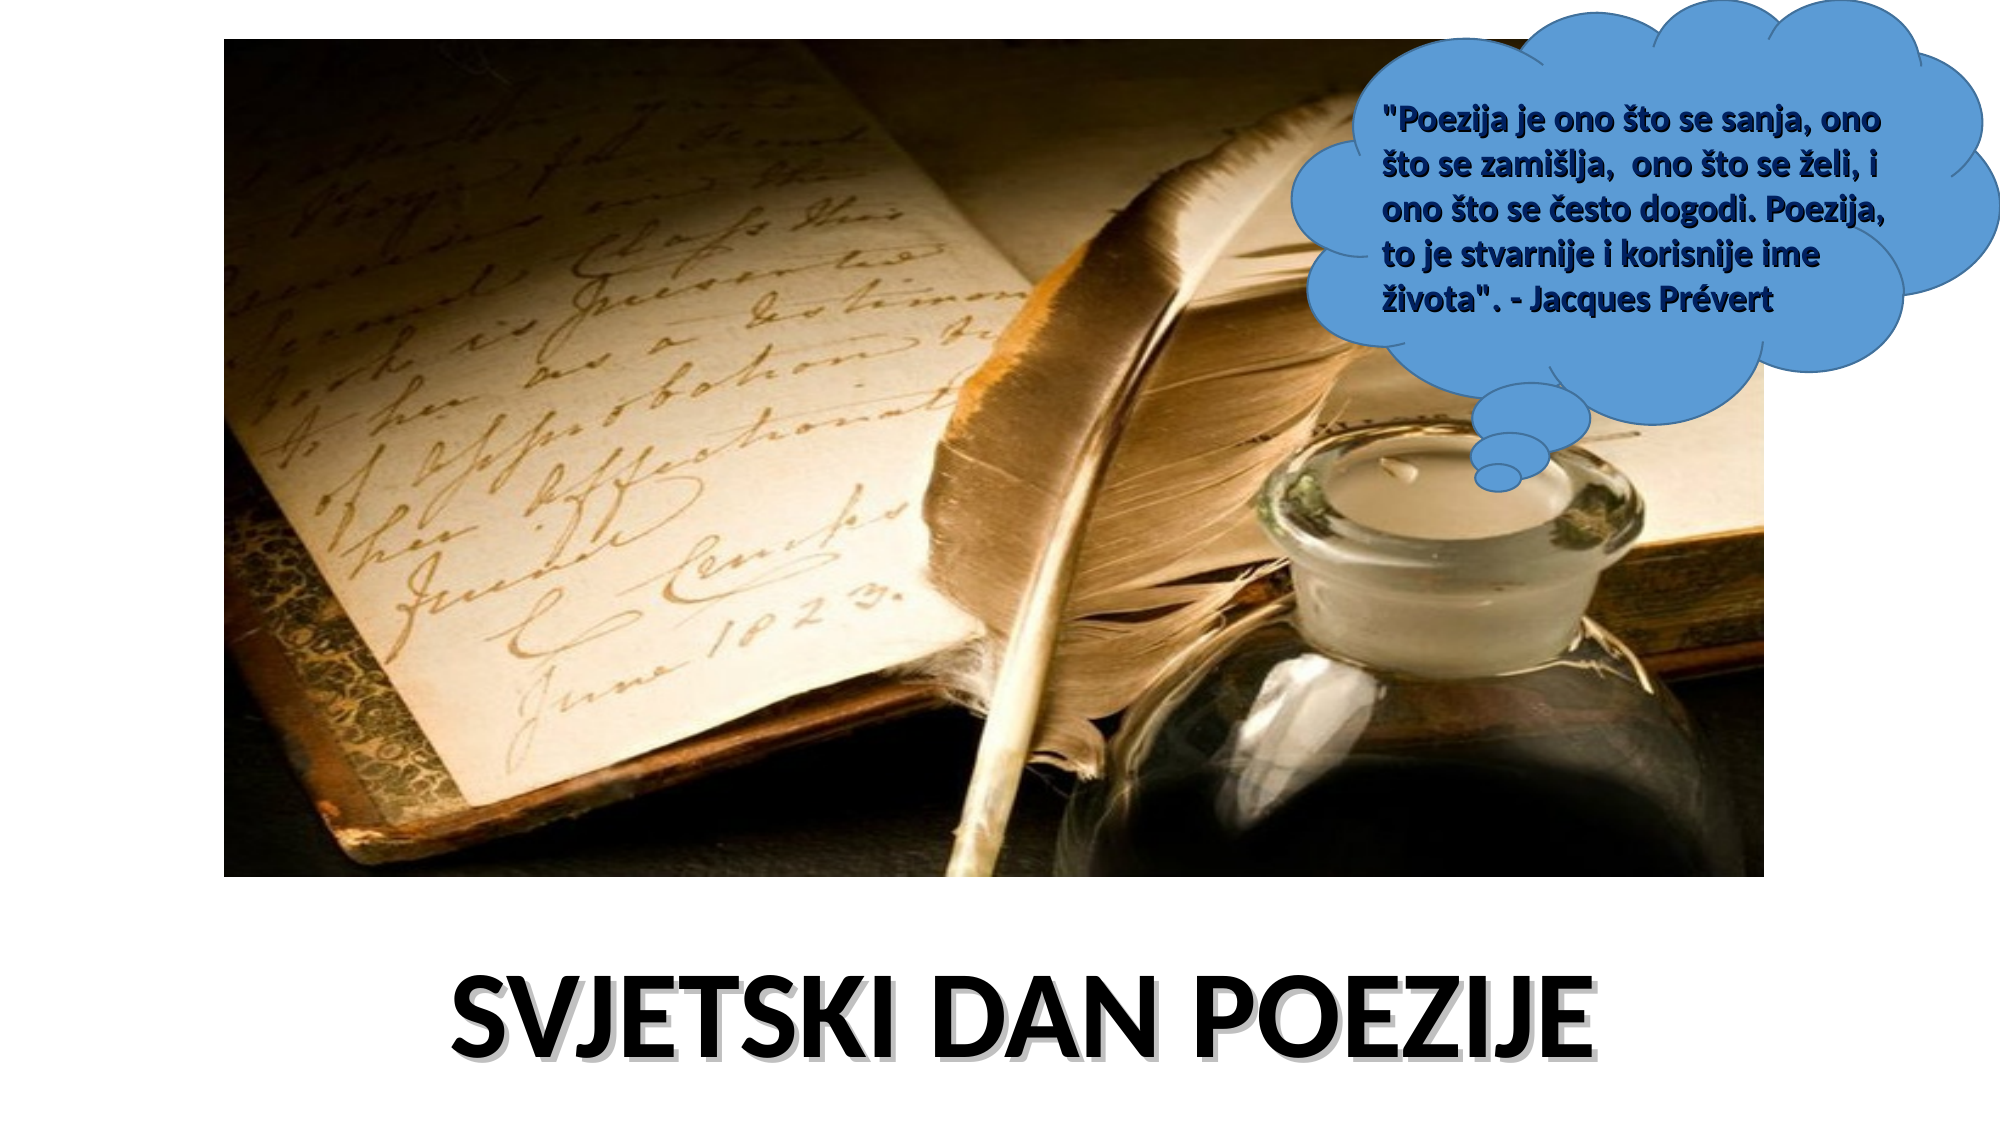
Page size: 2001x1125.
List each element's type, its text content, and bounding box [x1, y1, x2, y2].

text_box "Poezija je ono što se sanja, ono što se zamišlja, ono što se želi, i ono što se često dogodi. Poezija, to je stvarnije i korisnije ime života". - Jacques Prévert [1366, 85, 1926, 328]
picture [1484, 39, 1529, 50]
text_box [1291, 87, 1895, 492]
picture [224, 39, 1764, 877]
text_box SVJETSKI DAN POEZIJE [249, 925, 1797, 1092]
text_box [1367, 0, 2000, 291]
